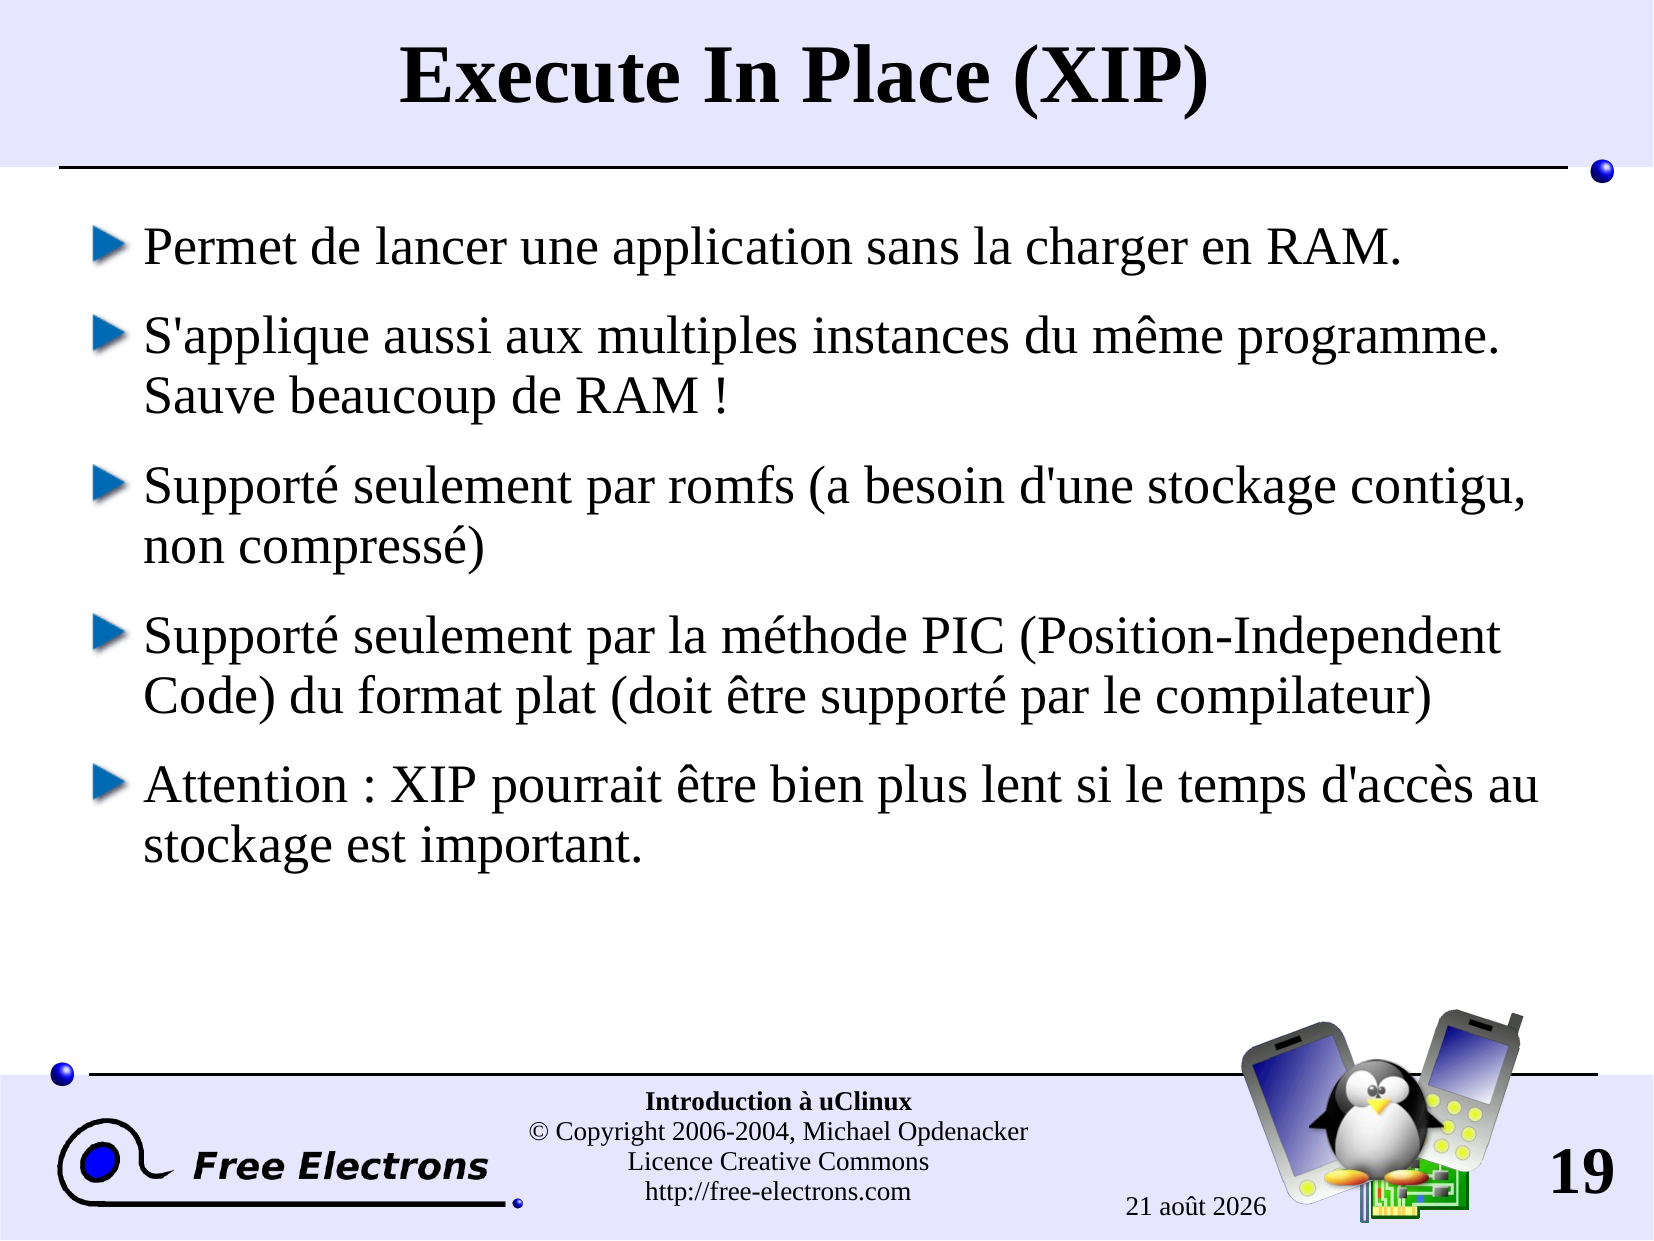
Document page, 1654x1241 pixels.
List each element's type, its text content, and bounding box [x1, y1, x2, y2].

list Permet de lancer une application sans la charger en RAM. S'applique aussi aux multiples instances du même programme. Sauve beaucoup de RAM ! Supporté seulement par romfs (a besoin d'une stockage contigu, non compressé) Supporté seulement par la méthode PIC (Position-Independent Code) du format plat (doit être supporté par le compilateur) Attention : XIP pourrait être bien plus lent si le temps d'accès au stockage est important. [72, 216, 1574, 1066]
picture [1231, 1066, 1521, 1241]
title Execute In Place (XIP) [60, 20, 1551, 130]
picture [50, 1107, 527, 1216]
